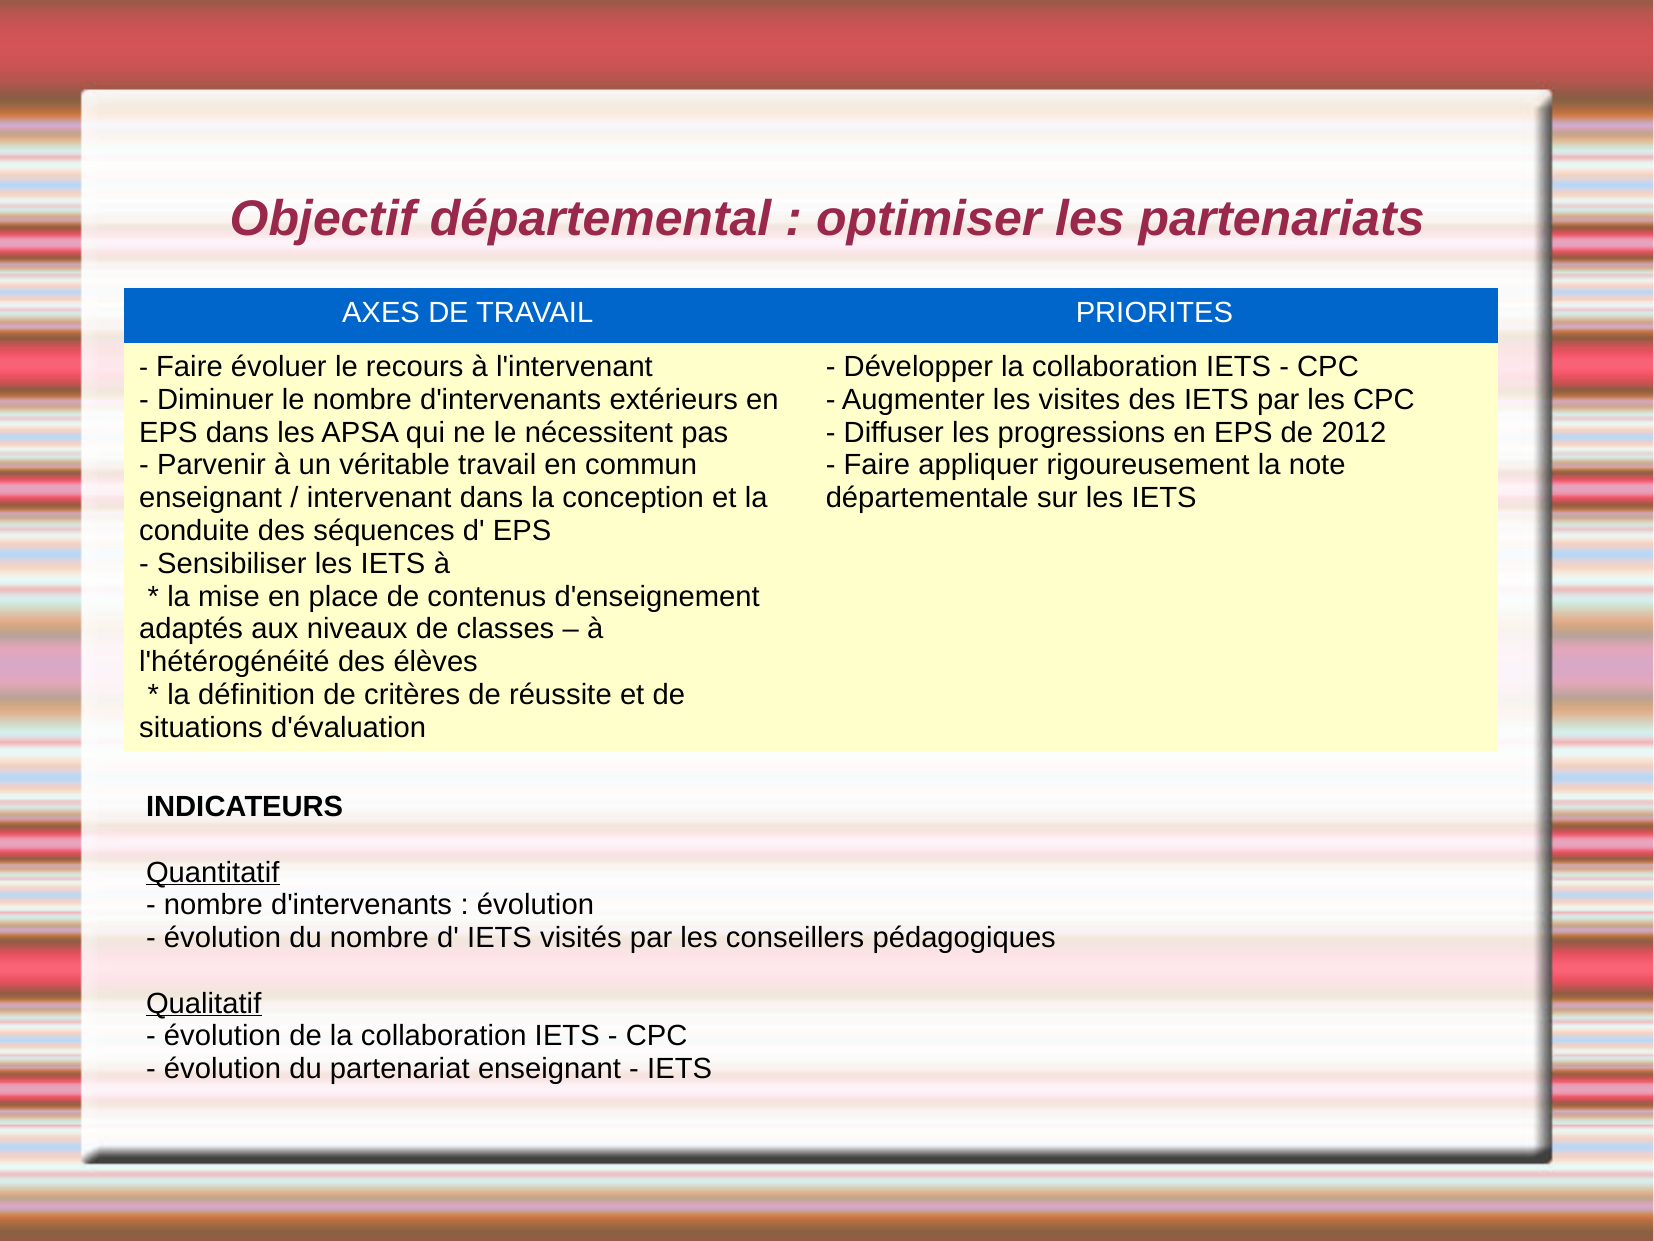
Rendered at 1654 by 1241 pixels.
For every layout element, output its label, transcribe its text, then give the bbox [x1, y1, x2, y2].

title Objectif départemental : optimiser les partenariats [121, 114, 1534, 322]
table_cell - Faire évoluer le recours à l'intervenant - Diminuer le nombre d'intervenants extérieurs en EPS dans les APSA qui ne le nécessitent pas - Parvenir à un véritable travail en commun enseignant / intervenant dans la conception et la conduite des séquences d' EPS - Sensibiliser les IETS à * la mise en place de contenus d'enseignement adaptés aux niveaux de classes – à l'hétérogénéité des élèves * la définition de critères de réussite et de situations d'évaluation [124, 343, 811, 751]
table_cell - Développer la collaboration IETS - CPC - Augmenter les visites des IETS par les CPC - Diffuser les progressions en EPS de 2012 - Faire appliquer rigoureusement la note départementale sur les IETS [811, 343, 1498, 751]
table_header PRIORITES [811, 288, 1498, 343]
table_header AXES DE TRAVAIL [124, 288, 811, 343]
table_header INDICATEURS Quantitatif - nombre d'intervenants : évolution - évolution du nombre d' IETS visités par les conseillers pédagogiques Qualitatif - évolution de la collaboration IETS - CPC - évolution du partenariat enseignant - IETS [131, 782, 1489, 1094]
picture [0, 0, 1654, 1241]
